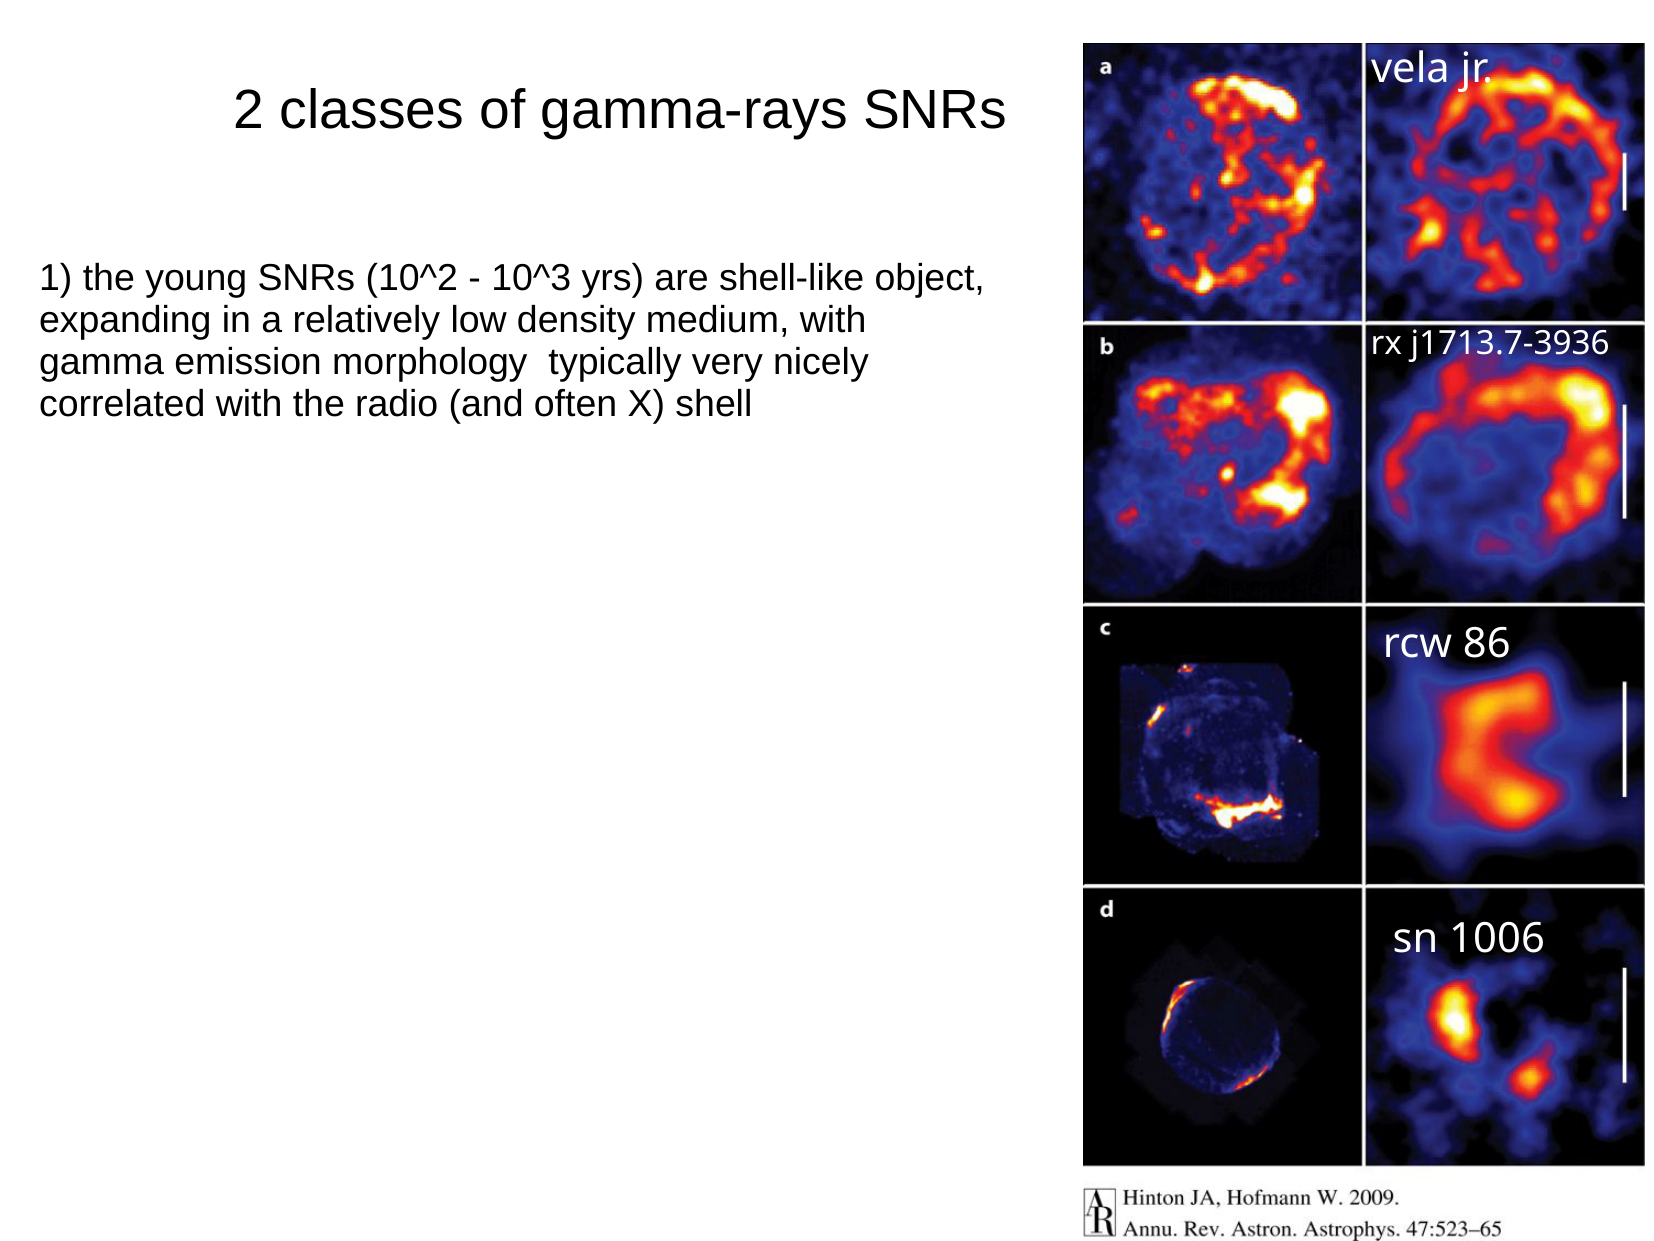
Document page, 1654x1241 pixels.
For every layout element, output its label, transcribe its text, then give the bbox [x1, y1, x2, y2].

text_box vela jr. [1356, 30, 1526, 95]
picture [1083, 43, 1645, 1241]
text_box 2 classes of gamma-rays SNRs [219, 71, 1024, 149]
text_box rcw 86 [1368, 605, 1538, 670]
text_box rx j1713.7-3936 [1355, 311, 1654, 376]
text_box 1) the young SNRs (10^2 - 10^3 yrs) are shell-like object, expanding in a relatively low density medium, with gamma emission morphology typically very nicely correlated with the radio (and often X) shell [24, 249, 1011, 662]
text_box sn 1006 [1377, 900, 1576, 964]
